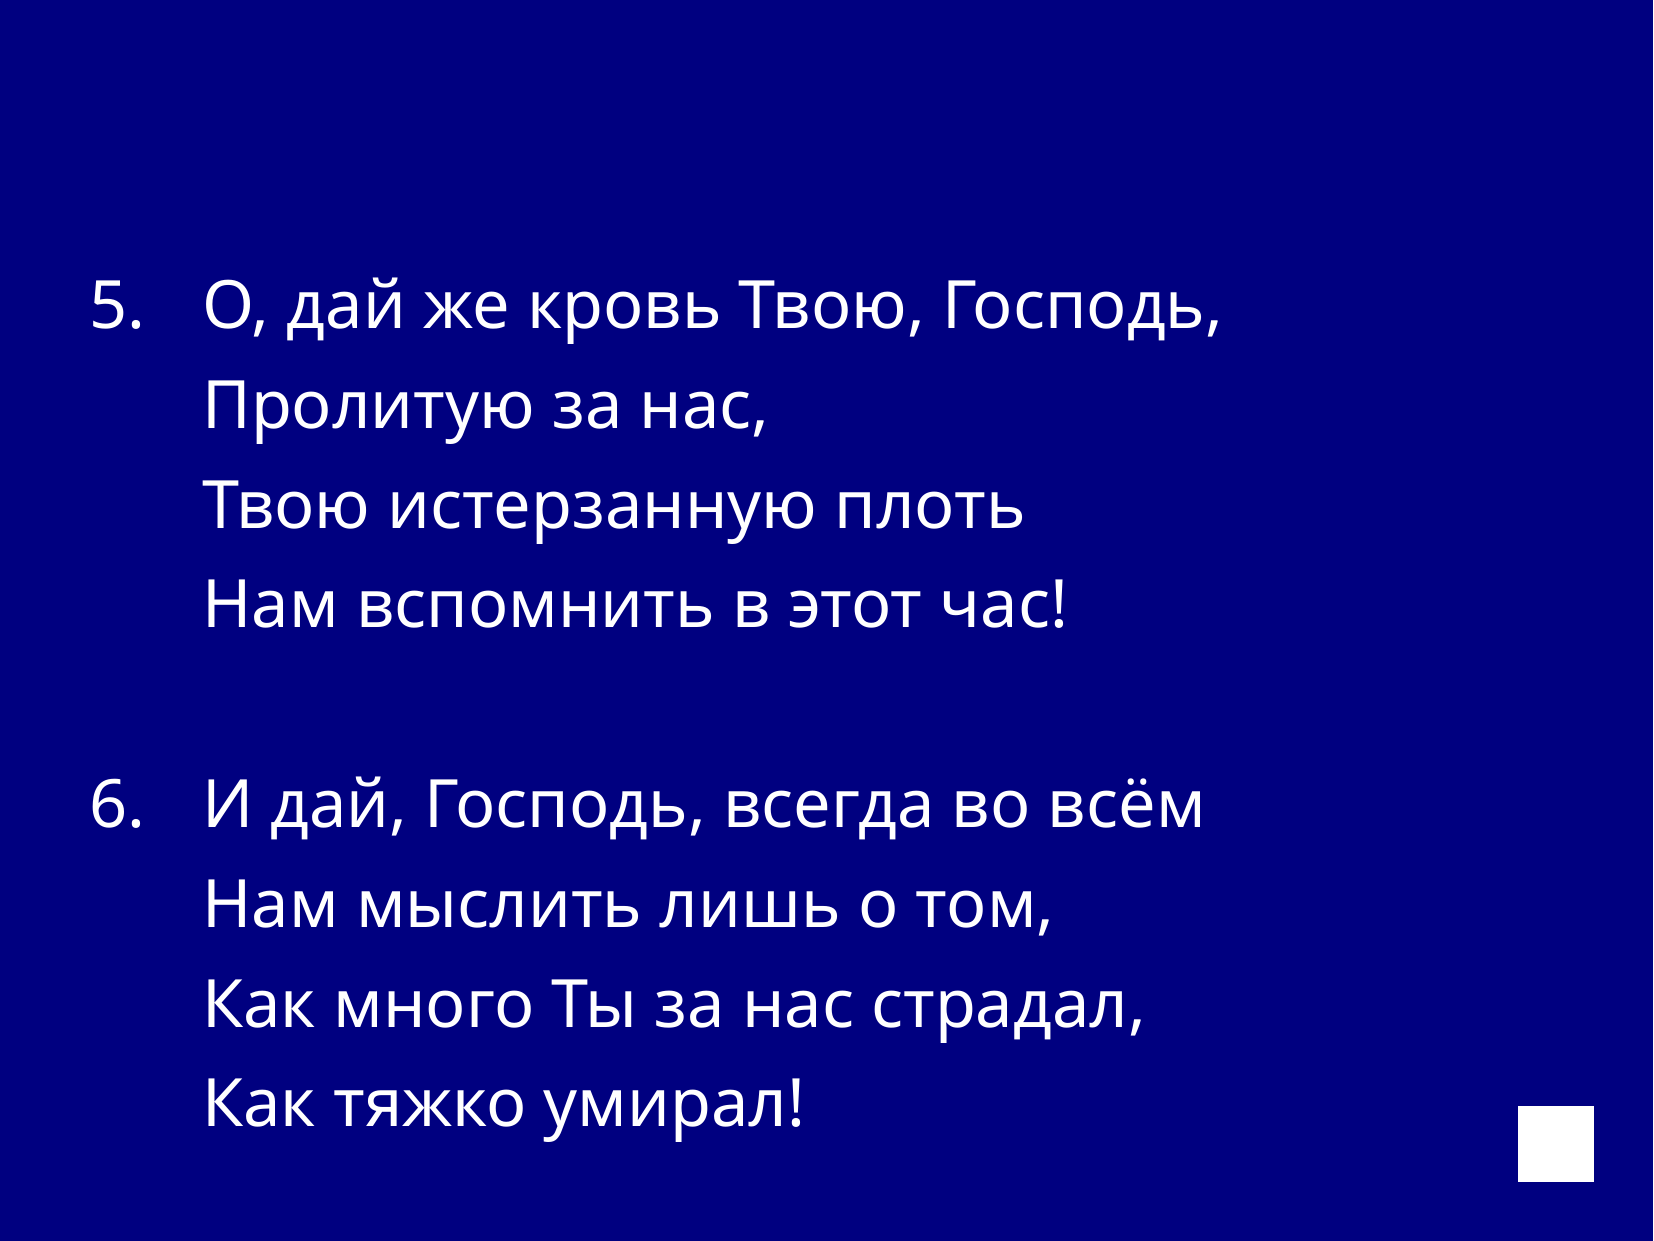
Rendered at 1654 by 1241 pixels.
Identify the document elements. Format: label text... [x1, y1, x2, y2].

text_box [1518, 1106, 1594, 1182]
text_box 5. О, дай же кровь Твою, Господь, Пролитую за нас, Твою истерзанную плоть Нам вспомнить в этот час! 6. И дай, Господь, всегда во всём Нам мыслить лишь о том, Как много Ты за нас страдал, Как тяжко умирал! [75, 150, 1576, 1163]
